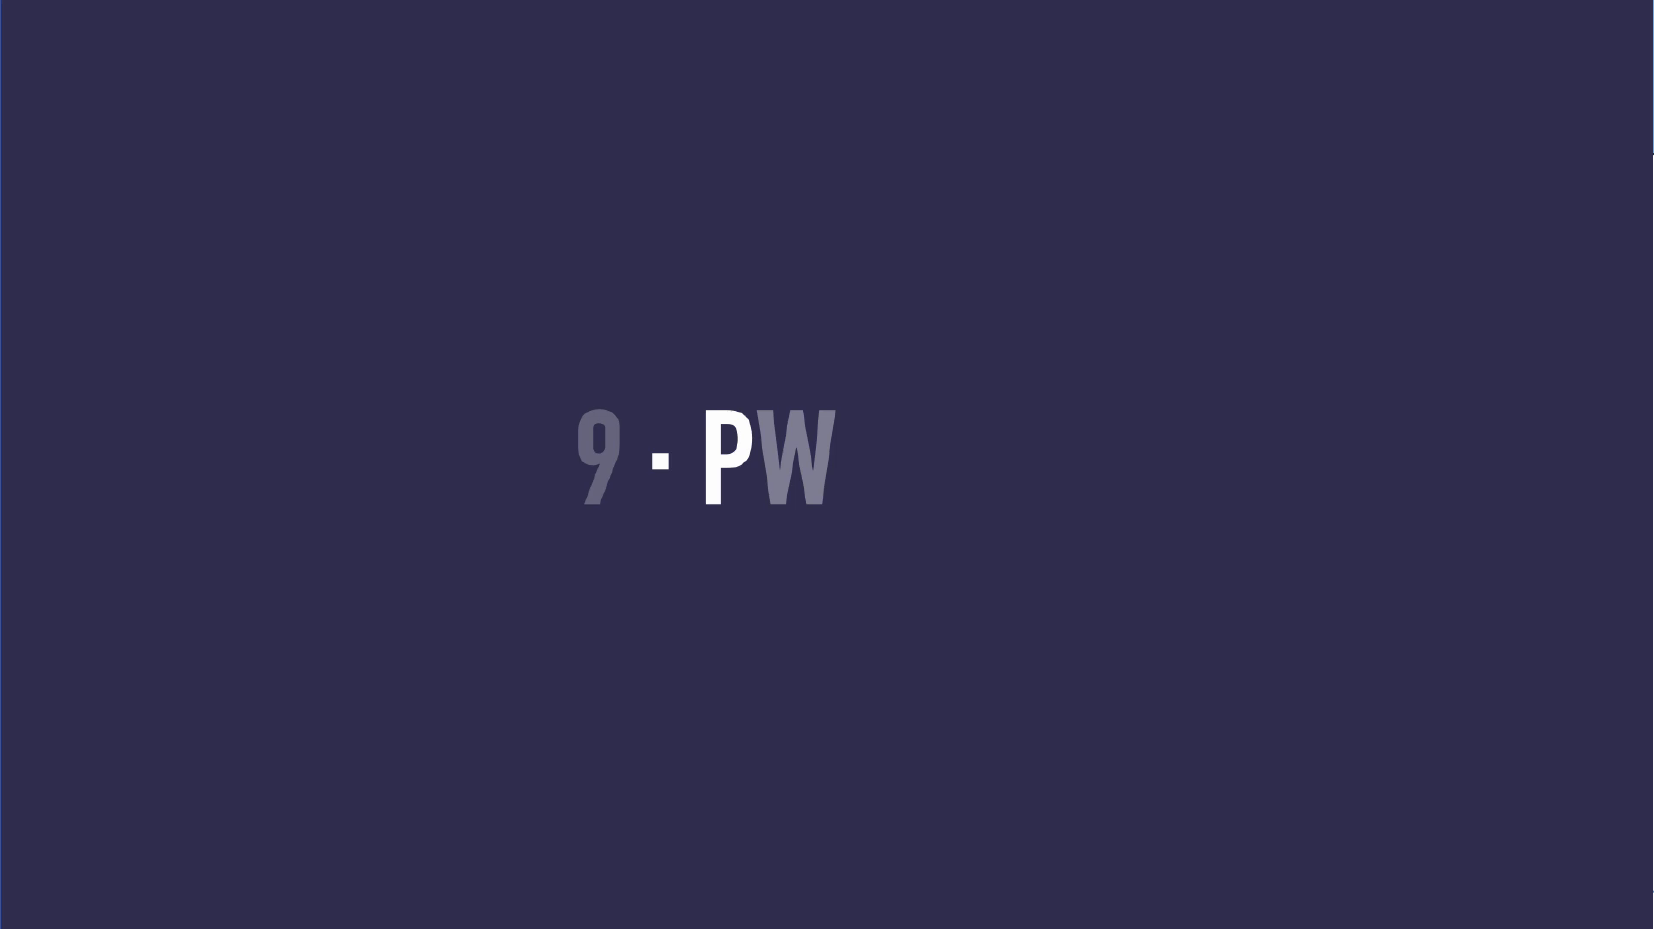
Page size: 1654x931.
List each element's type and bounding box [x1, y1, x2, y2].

text_box [0, 0, 1654, 930]
